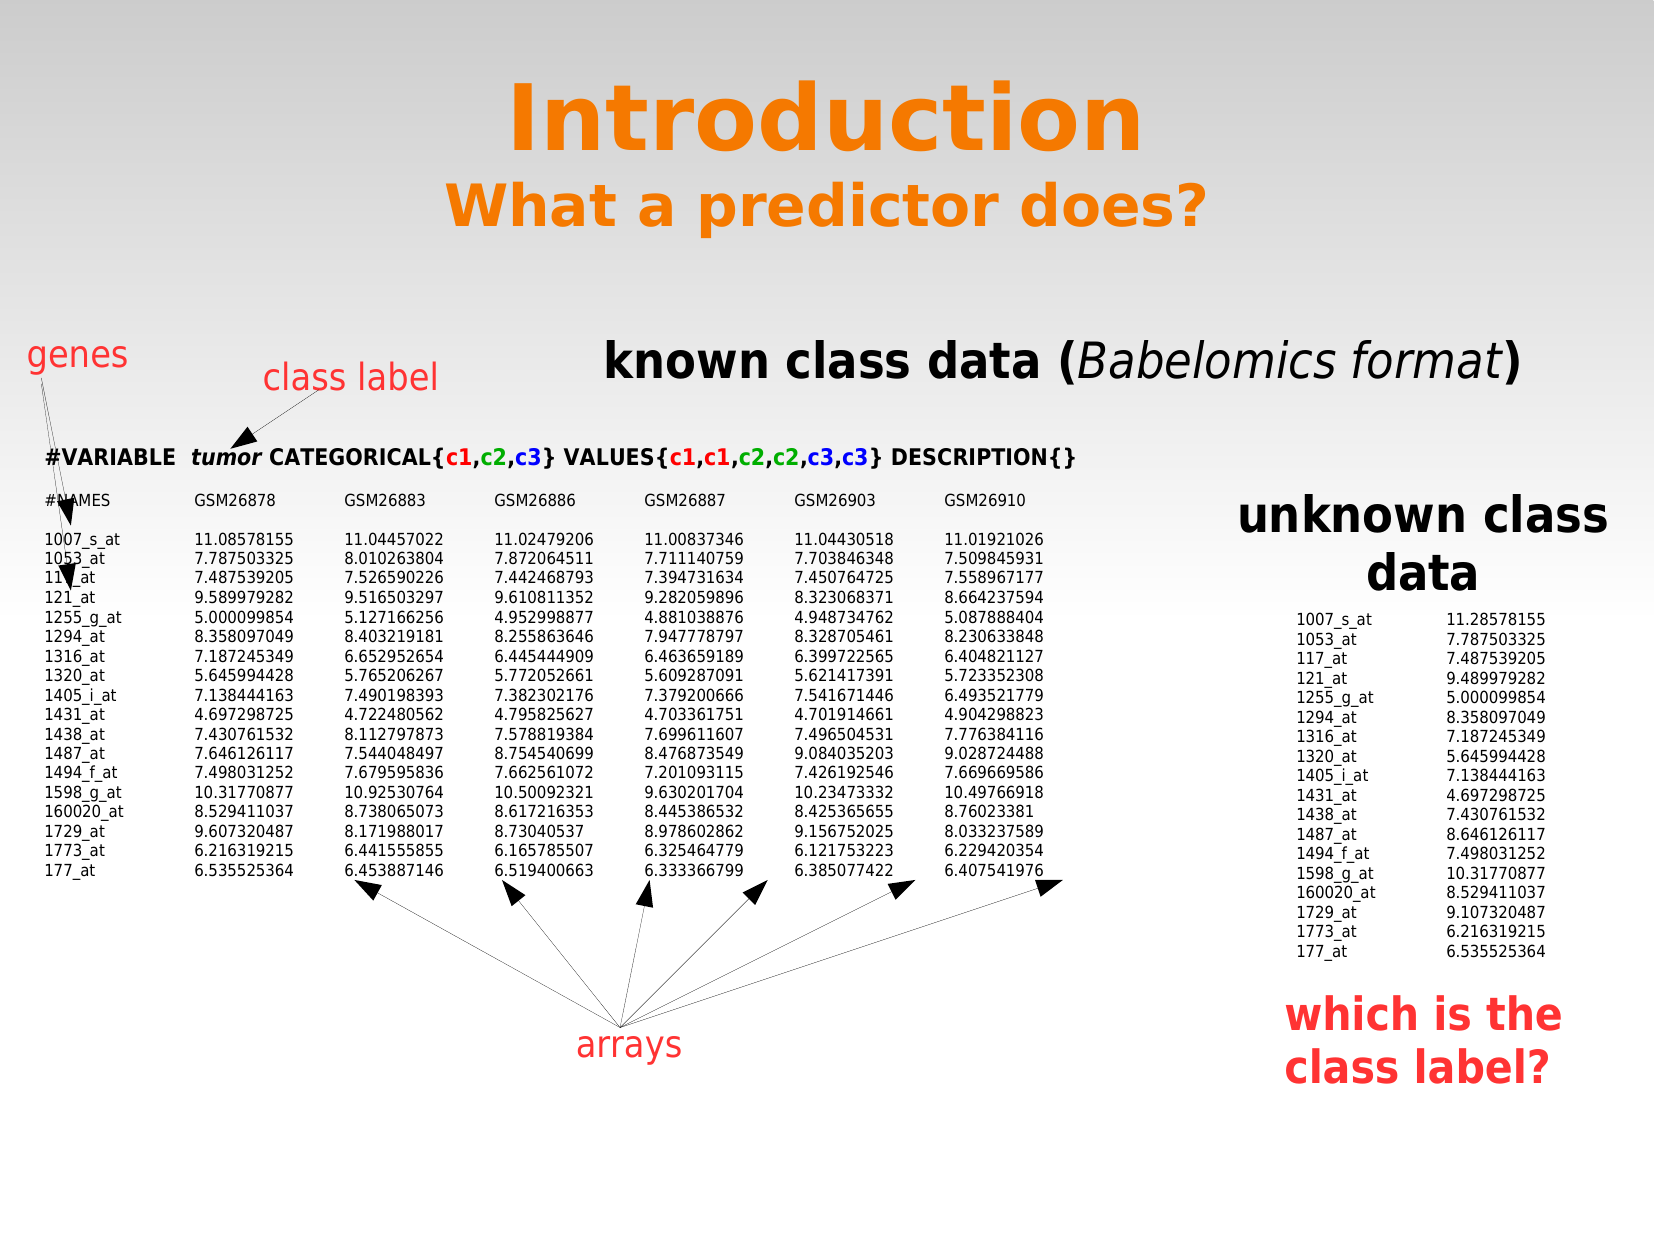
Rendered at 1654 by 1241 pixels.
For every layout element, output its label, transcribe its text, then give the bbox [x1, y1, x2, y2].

title Introduction What a predictor does? [82, 49, 1571, 257]
text_box 1007_s_at 11.28578155 1053_at 7.787503325 117_at 7.487539205 121_at 9.489979282 1255_g_at 5.000099854 1294_at 8.358097049 1316_at 7.187245349 1320_at 5.645994428 1405_i_at 7.138444163 1431_at 4.697298725 1438_at 7.430761532 1487_at 8.646126117 1494_f_at 7.498031252 1598_g_at 10.31770877 160020_at 8.529411037 1729_at 9.107320487 1773_at 6.216319215 177_at 6.535525364 [1281, 610, 1607, 969]
text_box #VARIABLE tumor CATEGORICAL{c1,c2,c3} VALUES{c1,c1,c2,c2,c3,c3} DESCRIPTION{} #NAMES GSM26878 GSM26883 GSM26886 GSM26887 GSM26903 GSM26910 1007_s_at 11.08578155 11.04457022 11.02479206 11.00837346 11.04430518 11.01921026 1053_at 7.787503325 8.010263804 7.872064511 7.711140759 7.703846348 7.509845931 117_at 7.487539205 7.526590226 7.442468793 7.394731634 7.450764725 7.558967177 121_at 9.589979282 9.516503297 9.610811352 9.282059896 8.323068371 8.664237594 1255_g_at 5.000099854 5.127166256 4.952998877 4.881038876 4.948734762 5.087888404 1294_at 8.358097049 8.403219181 8.255863646 7.947778797 8.328705461 8.230633848 1316_at 7.187245349 6.652952654 6.445444909 6.463659189 6.399722565 6.404821127 1320_at 5.645994428 5.765206267 5.772052661 5.609287091 5.621417391 5.723352308 1405_i_at 7.138444163 7.490198393 7.382302176 7.379200666 7.541671446 6.493521779 1431_at 4.697298725 4.722480562 4.795825627 4.703361751 4.701914661 4.904298823 1438_at 7.430761532 8.112797873 7.578819384 7.699611607 7.496504531 7.776384116 1487_at 7.646126117 7.544048497 8.754540699 8.476873549 9.084035203 9.028724488 1494_f_at 7.498031252 7.679595836 7.662561072 7.201093115 7.426192546 7.669669586 1598_g_at 10.31770877 10.92530764 10.50092321 9.630201704 10.23473332 10.49766918 160020_at 8.529411037 8.738065073 8.617216353 8.445386532 8.425365655 8.76023381 1729_at 9.607320487 8.171988017 8.73040537 8.978602862 9.156752025 8.033237589 1773_at 6.216319215 6.441555855 6.165785507 6.325464779 6.121753223 6.229420354 177_at 6.535525364 6.453887146 6.519400663 6.333366799 6.385077422 6.407541976 [29, 437, 1211, 910]
text_box unknown class data [1187, 478, 1654, 610]
text_box known class data (Babelomics format) [531, 324, 1595, 398]
text_box genes [11, 325, 189, 384]
text_box arrays [561, 1015, 886, 1075]
text_box arrays [611, 1015, 622, 1026]
text_box which is the class label? [1269, 980, 1625, 1102]
text_box arrays [625, 1015, 642, 1024]
text_box arrays [600, 1015, 617, 1025]
text_box class label [248, 348, 538, 408]
